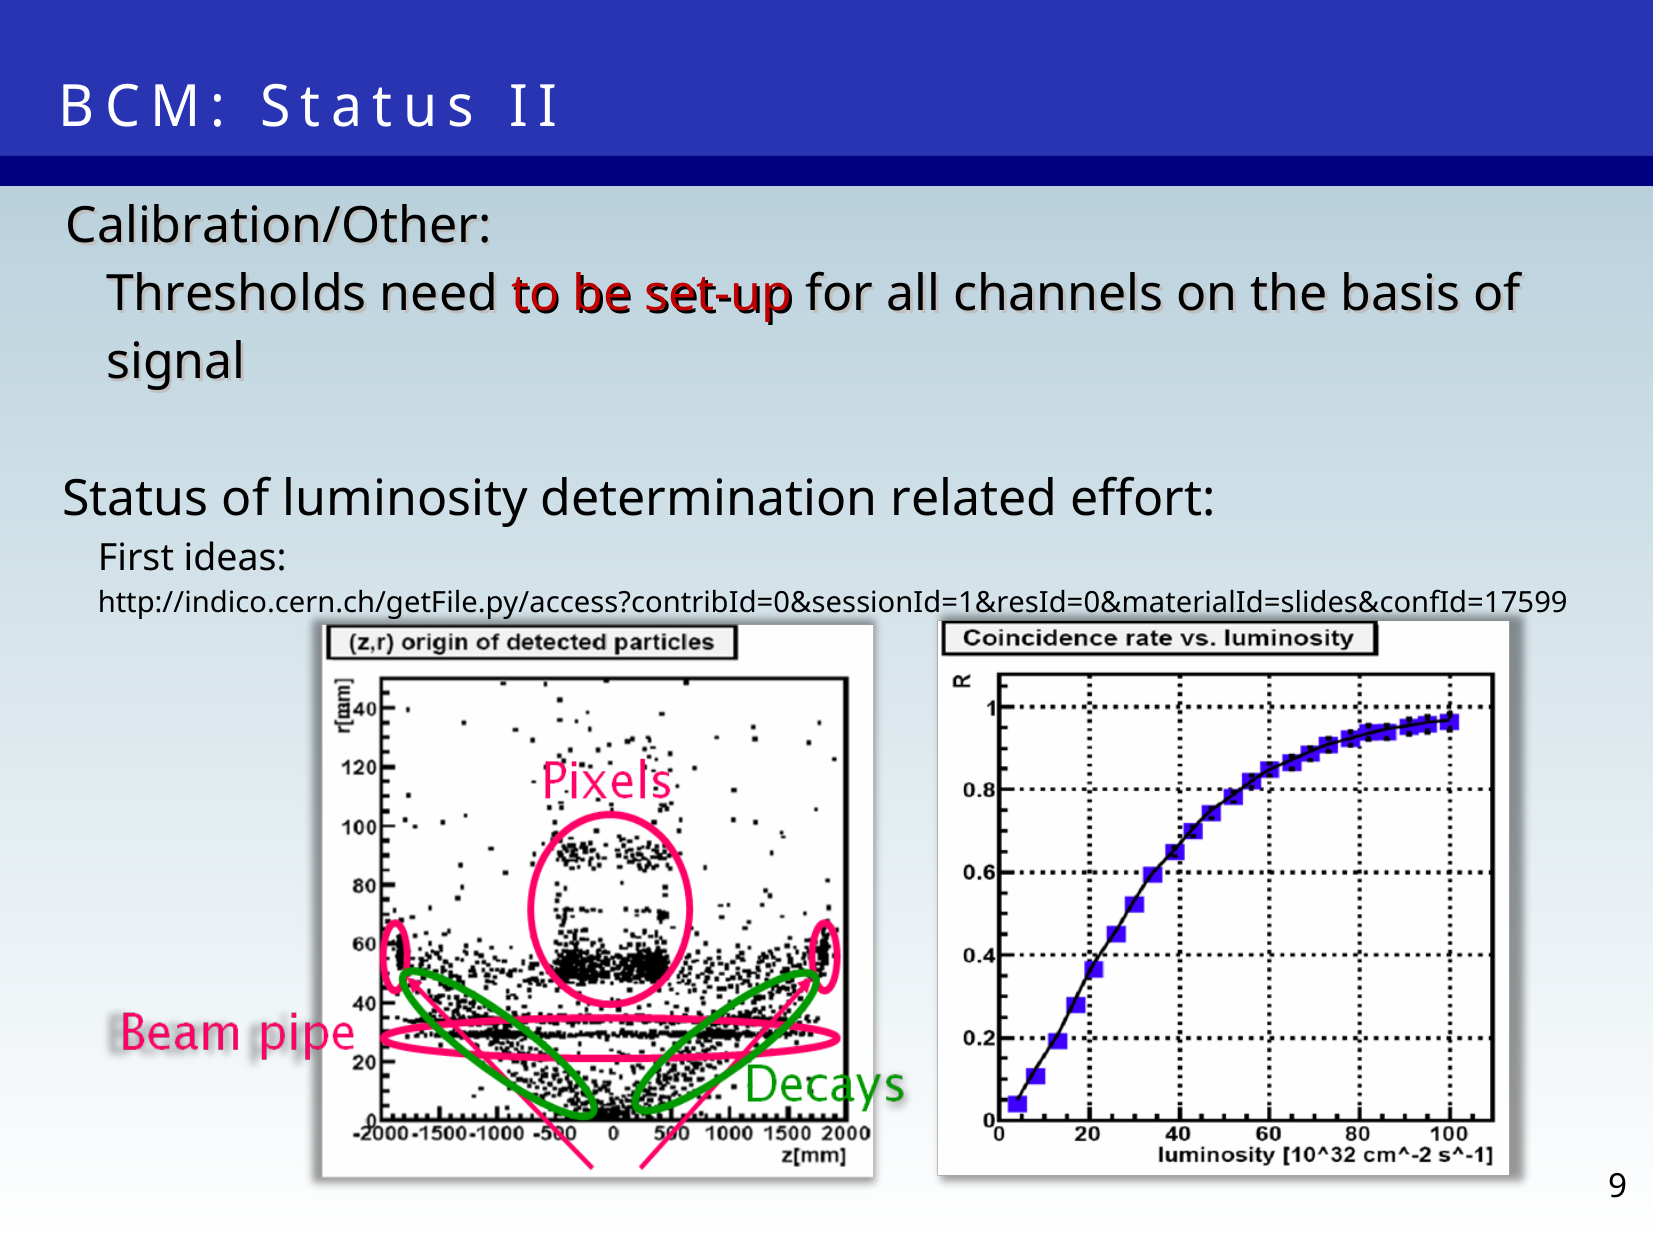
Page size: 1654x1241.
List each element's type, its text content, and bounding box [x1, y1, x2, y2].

text_box Calibration/Other: Thresholds need to be set-up for all channels on the basis of signal Status of luminosity determination related effort: First ideas: http://indico.cern.ch/getFile.py/access?contribId=0&sessionId=1&resId=0&materialId=slides&confId=17599 [27, 192, 1600, 617]
title BCM: Status II [58, 29, 1613, 178]
picture [63, 600, 1537, 1199]
